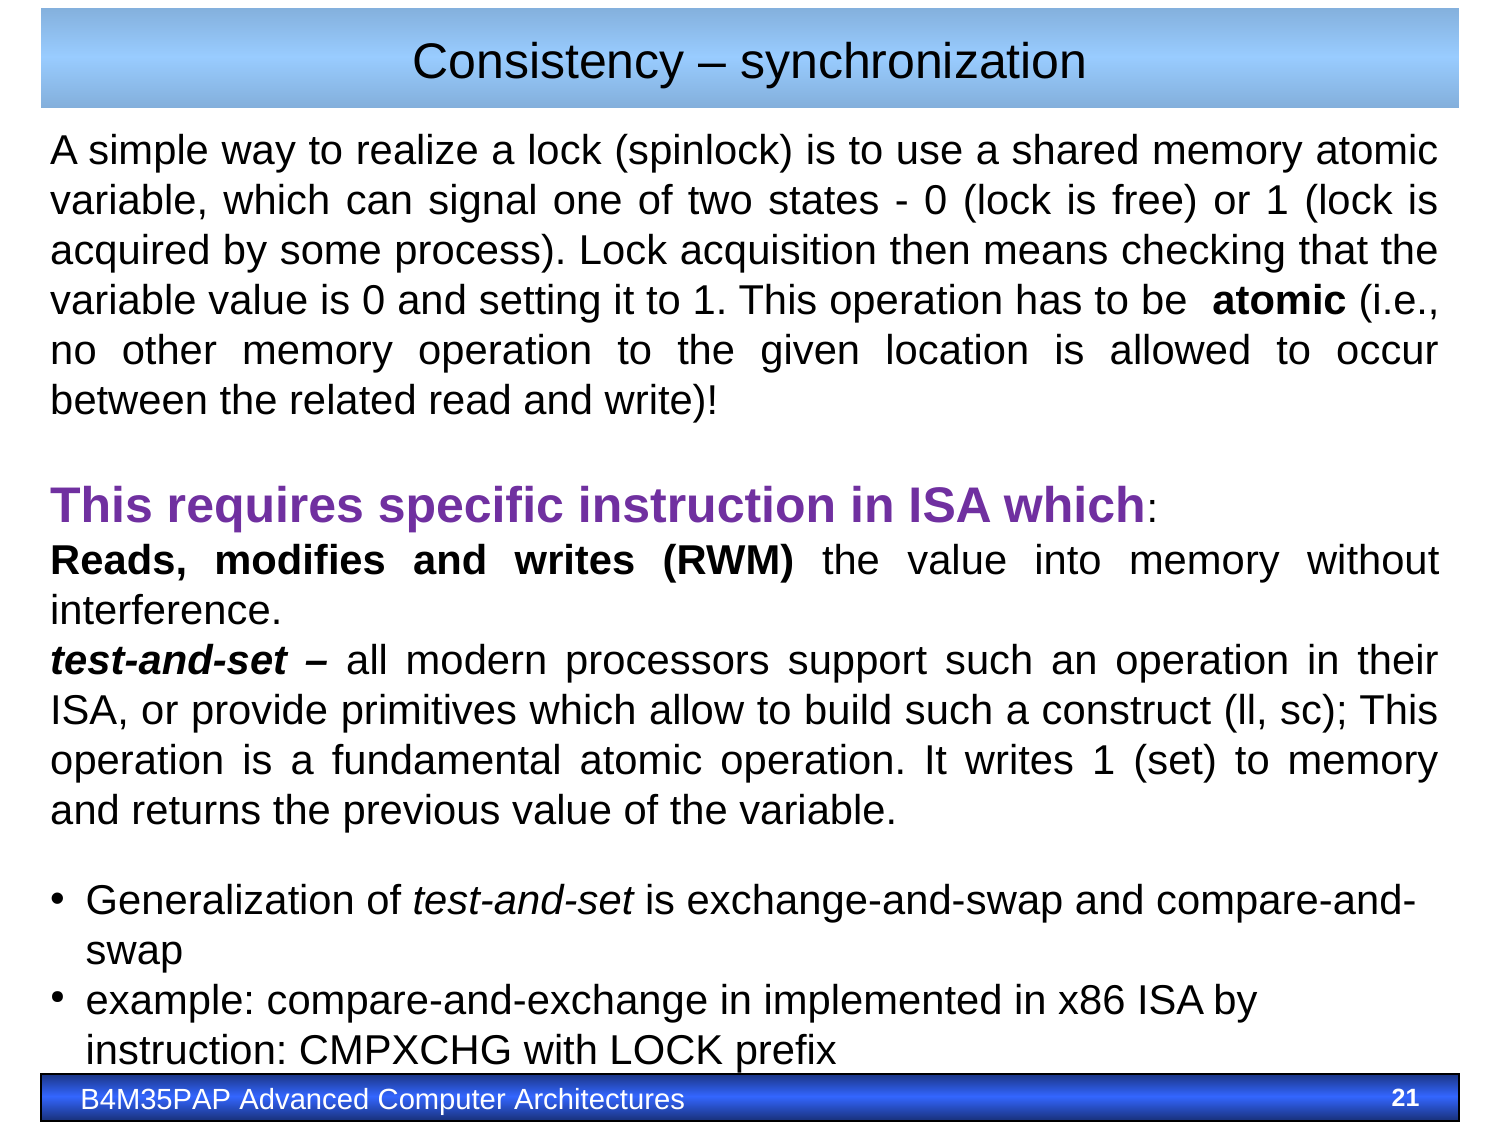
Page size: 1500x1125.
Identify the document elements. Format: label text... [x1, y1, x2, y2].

text_box A simple way to realize a lock (spinlock) is to use a shared memory atomic variable, which can signal one of two states - 0 (lock is free) or 1 (lock is acquired by some process). Lock acquisition then means checking that the variable value is 0 and setting it to 1. This operation has to be atomic (i.e., no other memory operation to the given location is allowed to occur between the related read and write)! This requires specific instruction in ISA which: Reads, modifies and writes (RWM) the value into memory without interference. test-and-set – all modern processors support such an operation in their ISA, or provide primitives which allow to build such a construct (ll, sc); This operation is a fundamental atomic operation. It writes 1 (set) to memory and returns the previous value of the variable. Generalization of test-and-set is exchange-and-swap and compare-and-swap example: compare-and-exchange in implemented in x86 ISA by instruction: CMPXCHG with LOCK prefix [35, 115, 1455, 1081]
title Consistency – synchronization [41, 8, 1459, 108]
